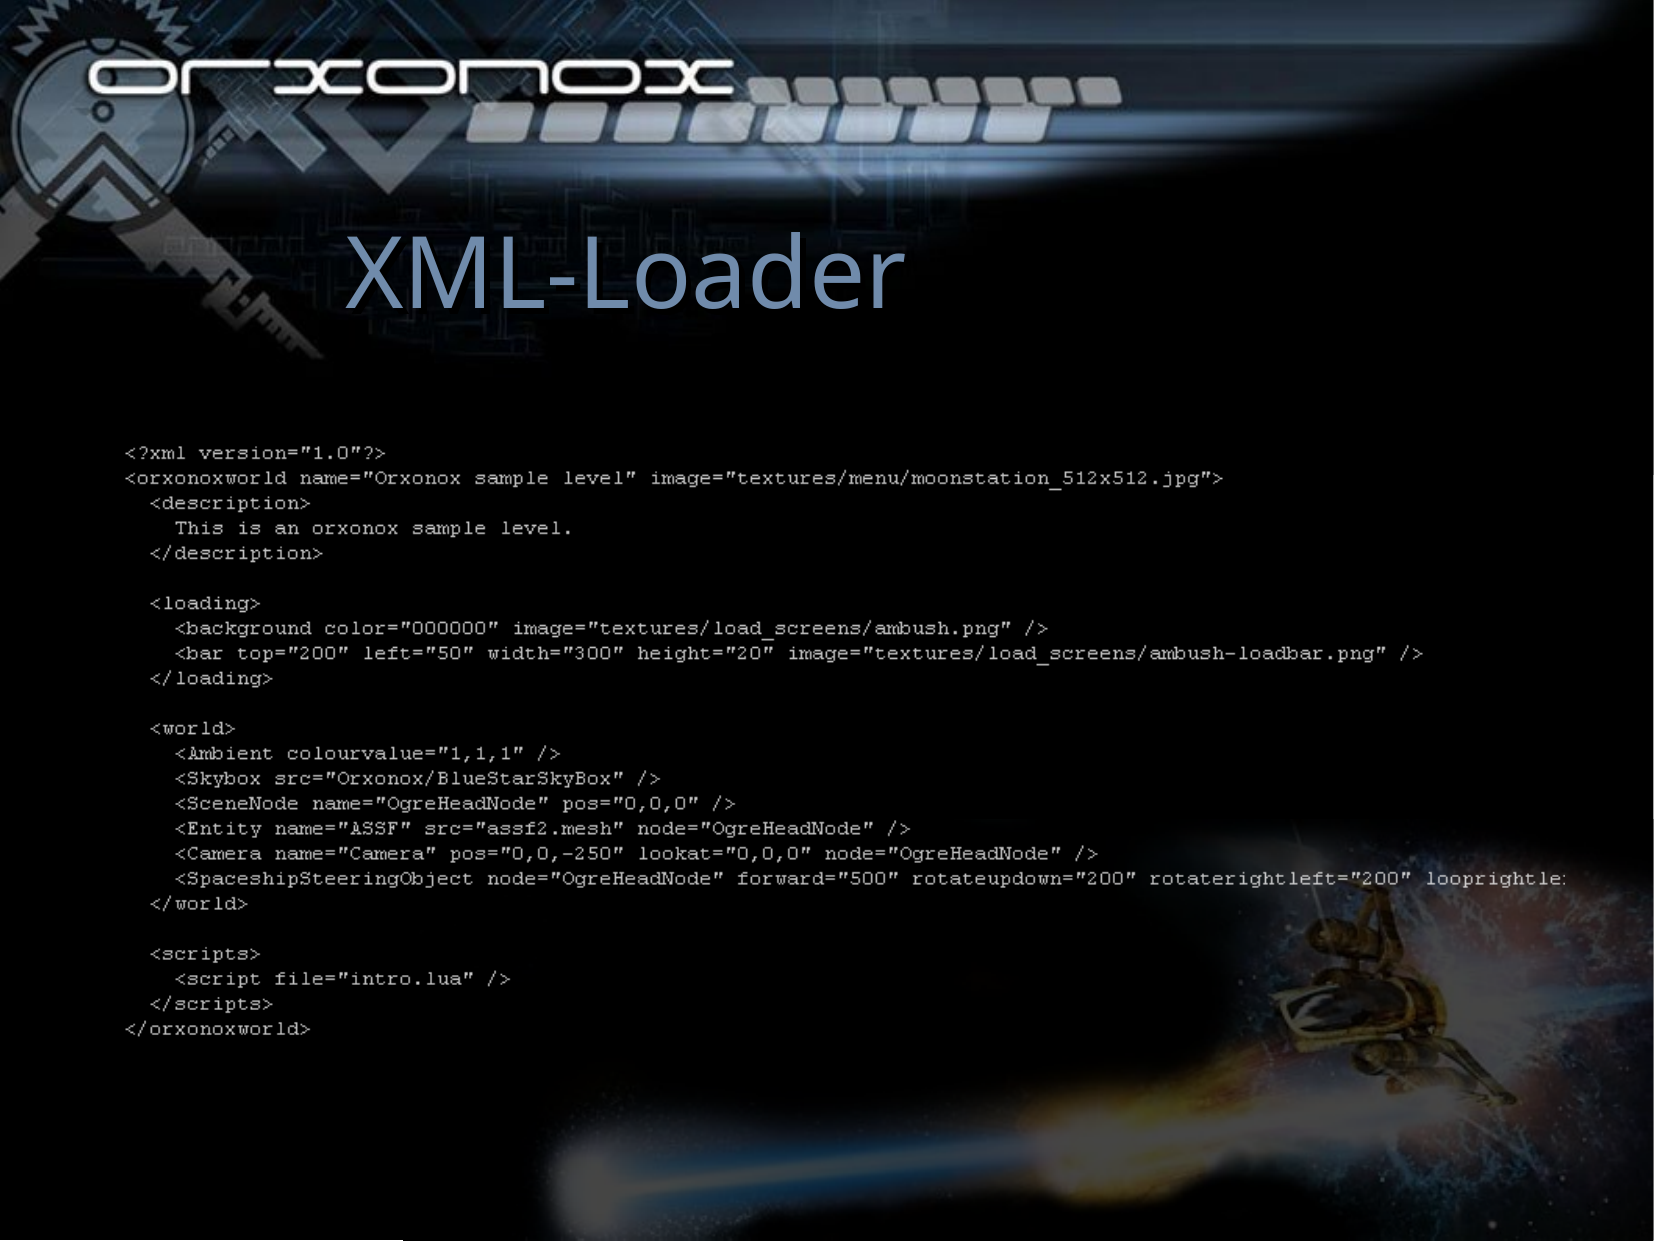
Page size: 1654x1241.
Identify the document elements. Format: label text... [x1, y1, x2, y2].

picture [0, 0, 1654, 1241]
text_box XML-Loader [330, 194, 1306, 250]
